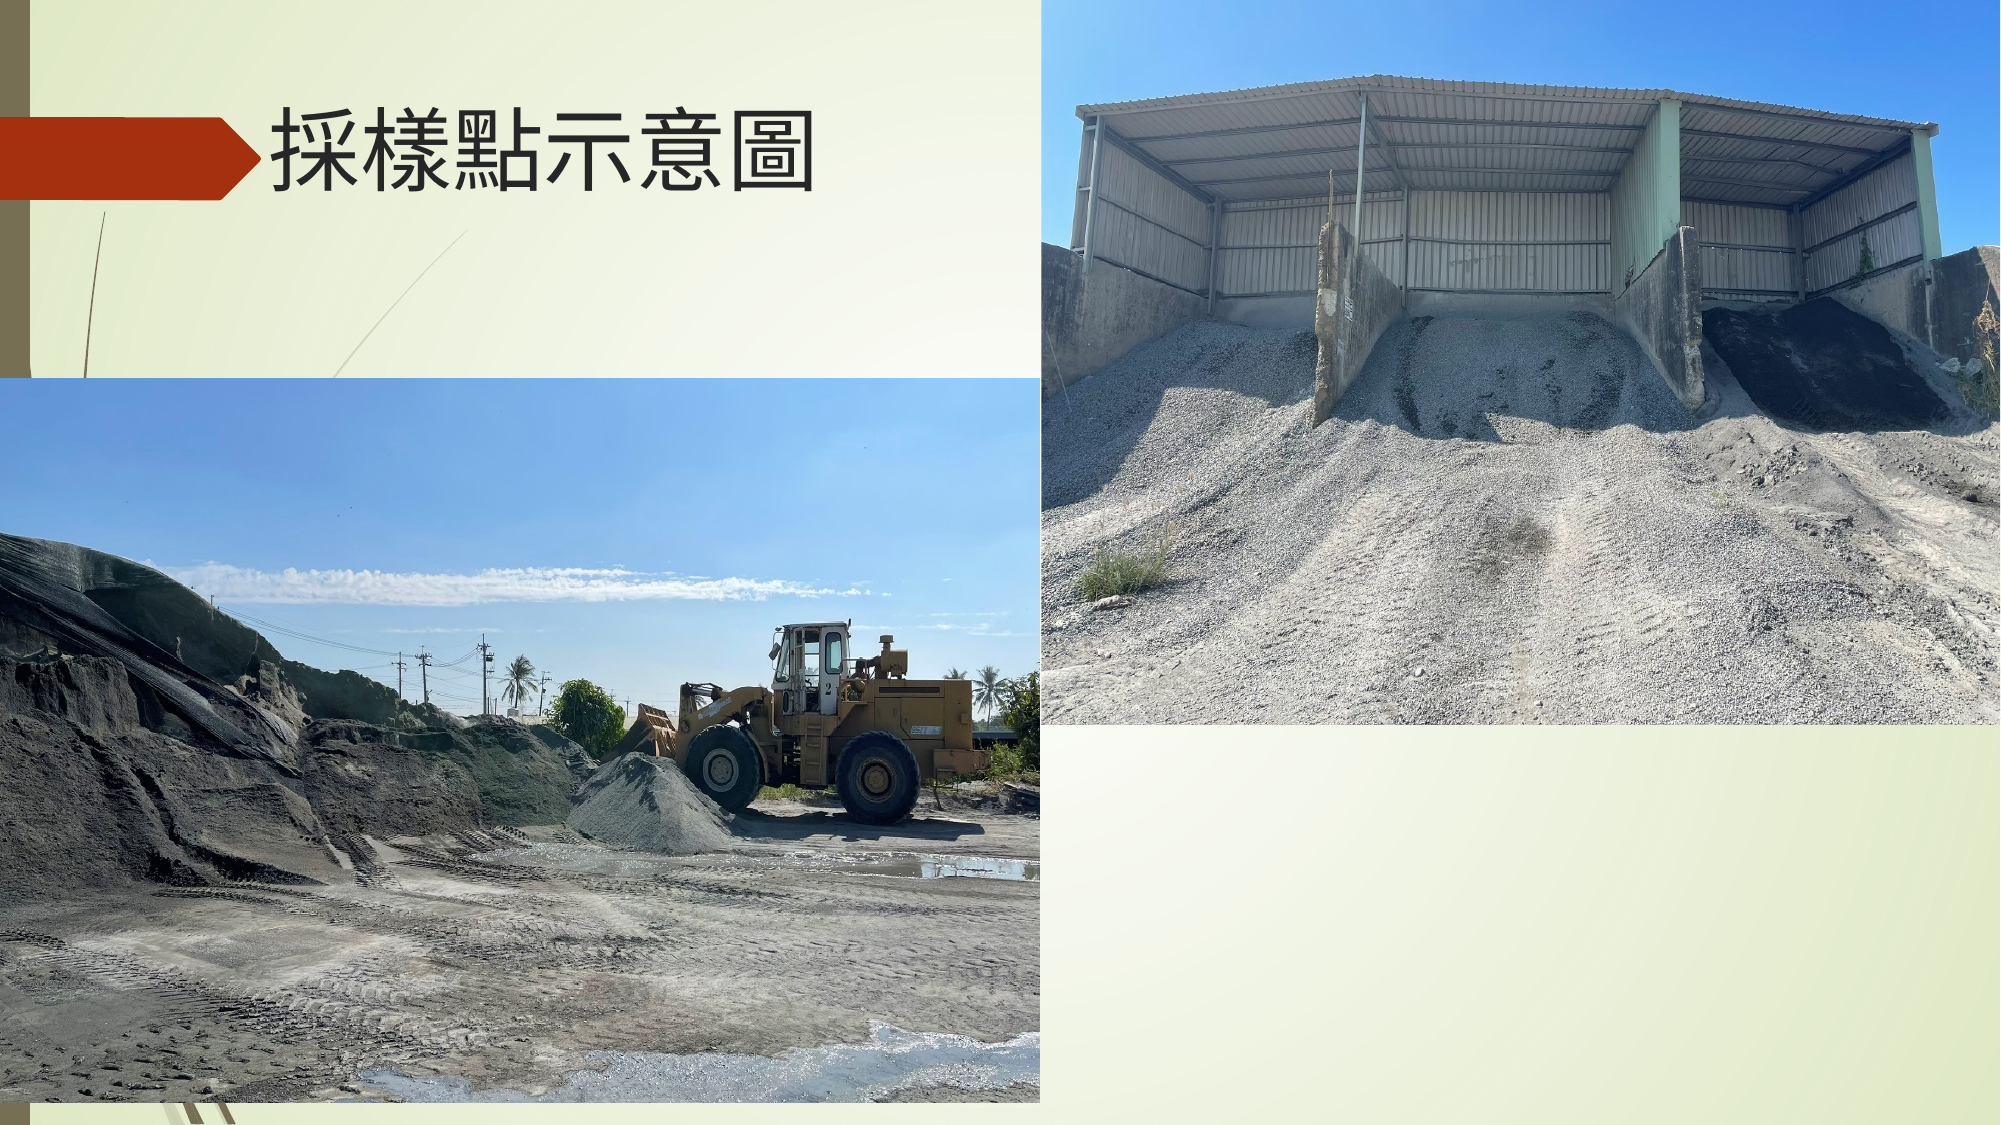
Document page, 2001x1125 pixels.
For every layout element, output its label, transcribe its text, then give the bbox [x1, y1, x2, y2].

picture [0, 0, 2000, 1103]
title 採樣點示意圖 [253, 84, 1041, 296]
